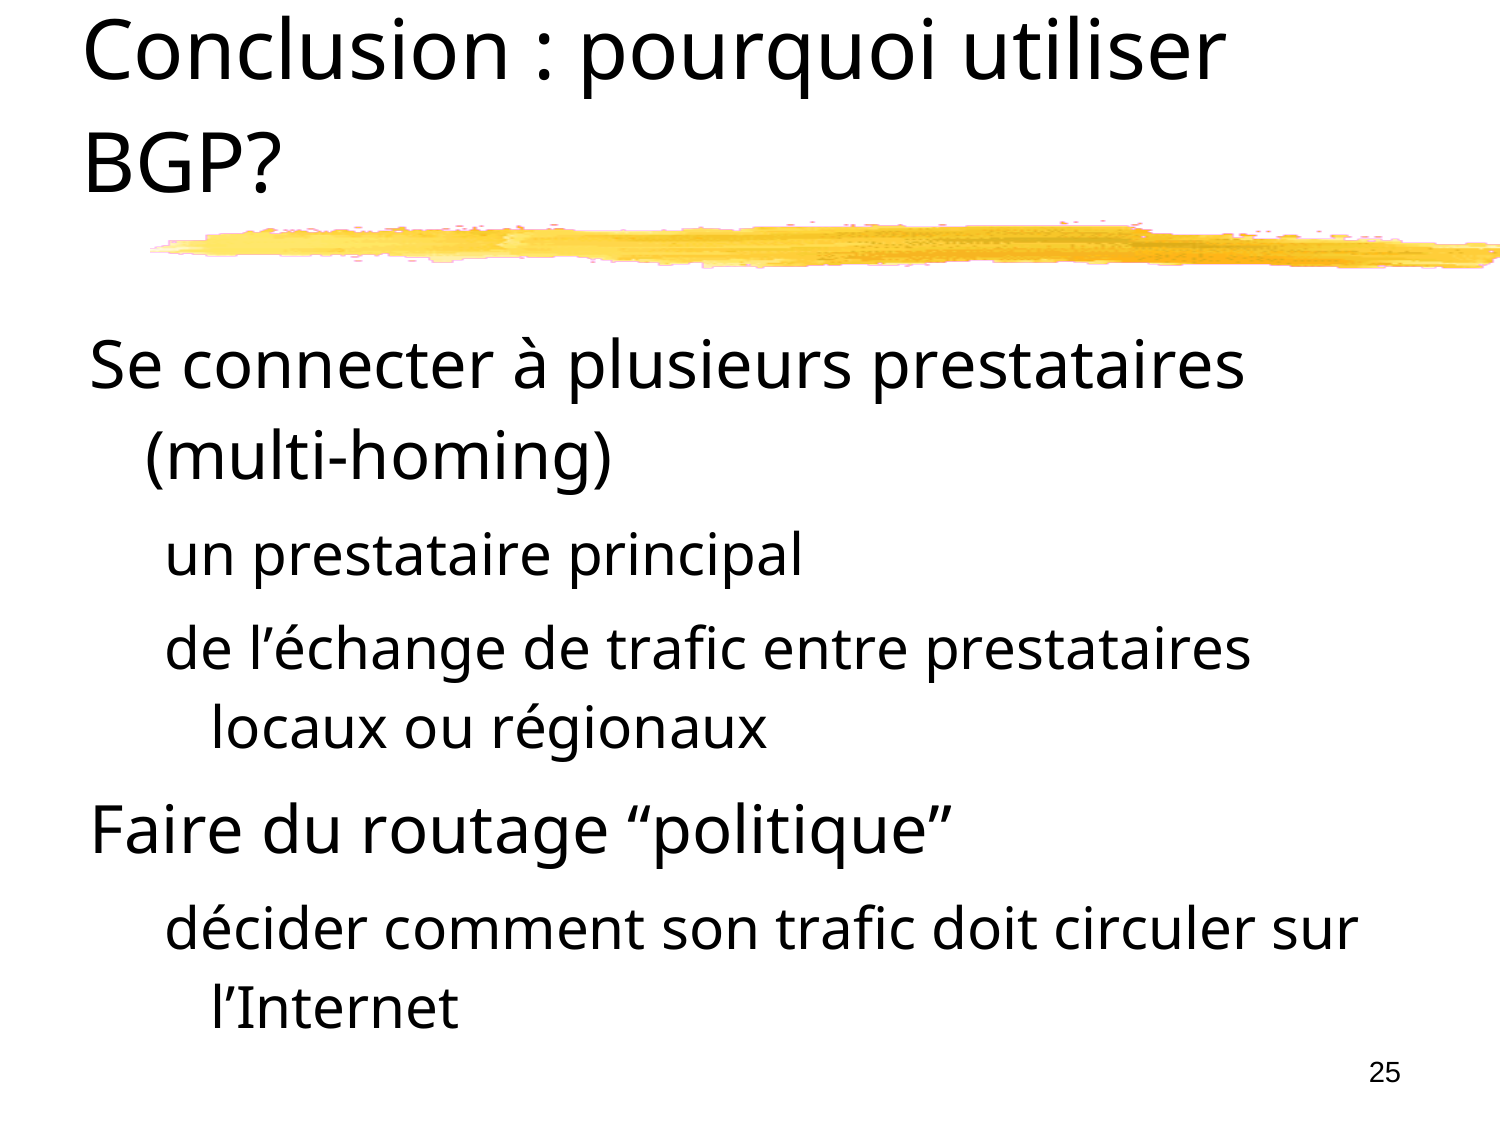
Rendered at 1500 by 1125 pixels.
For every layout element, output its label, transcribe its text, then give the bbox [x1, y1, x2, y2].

picture [150, 215, 1500, 279]
text_box <number> [1104, 1060, 1416, 1097]
title Conclusion : pourquoi utiliser BGP? [66, 9, 1342, 225]
list Se connecter à plusieurs prestataires (multi-homing)‏ un prestataire principal de l’échange de trafic entre prestataires locaux ou régionaux Faire du routage “politique” décider comment son trafic doit circuler sur l’Internet [74, 309, 1417, 1060]
